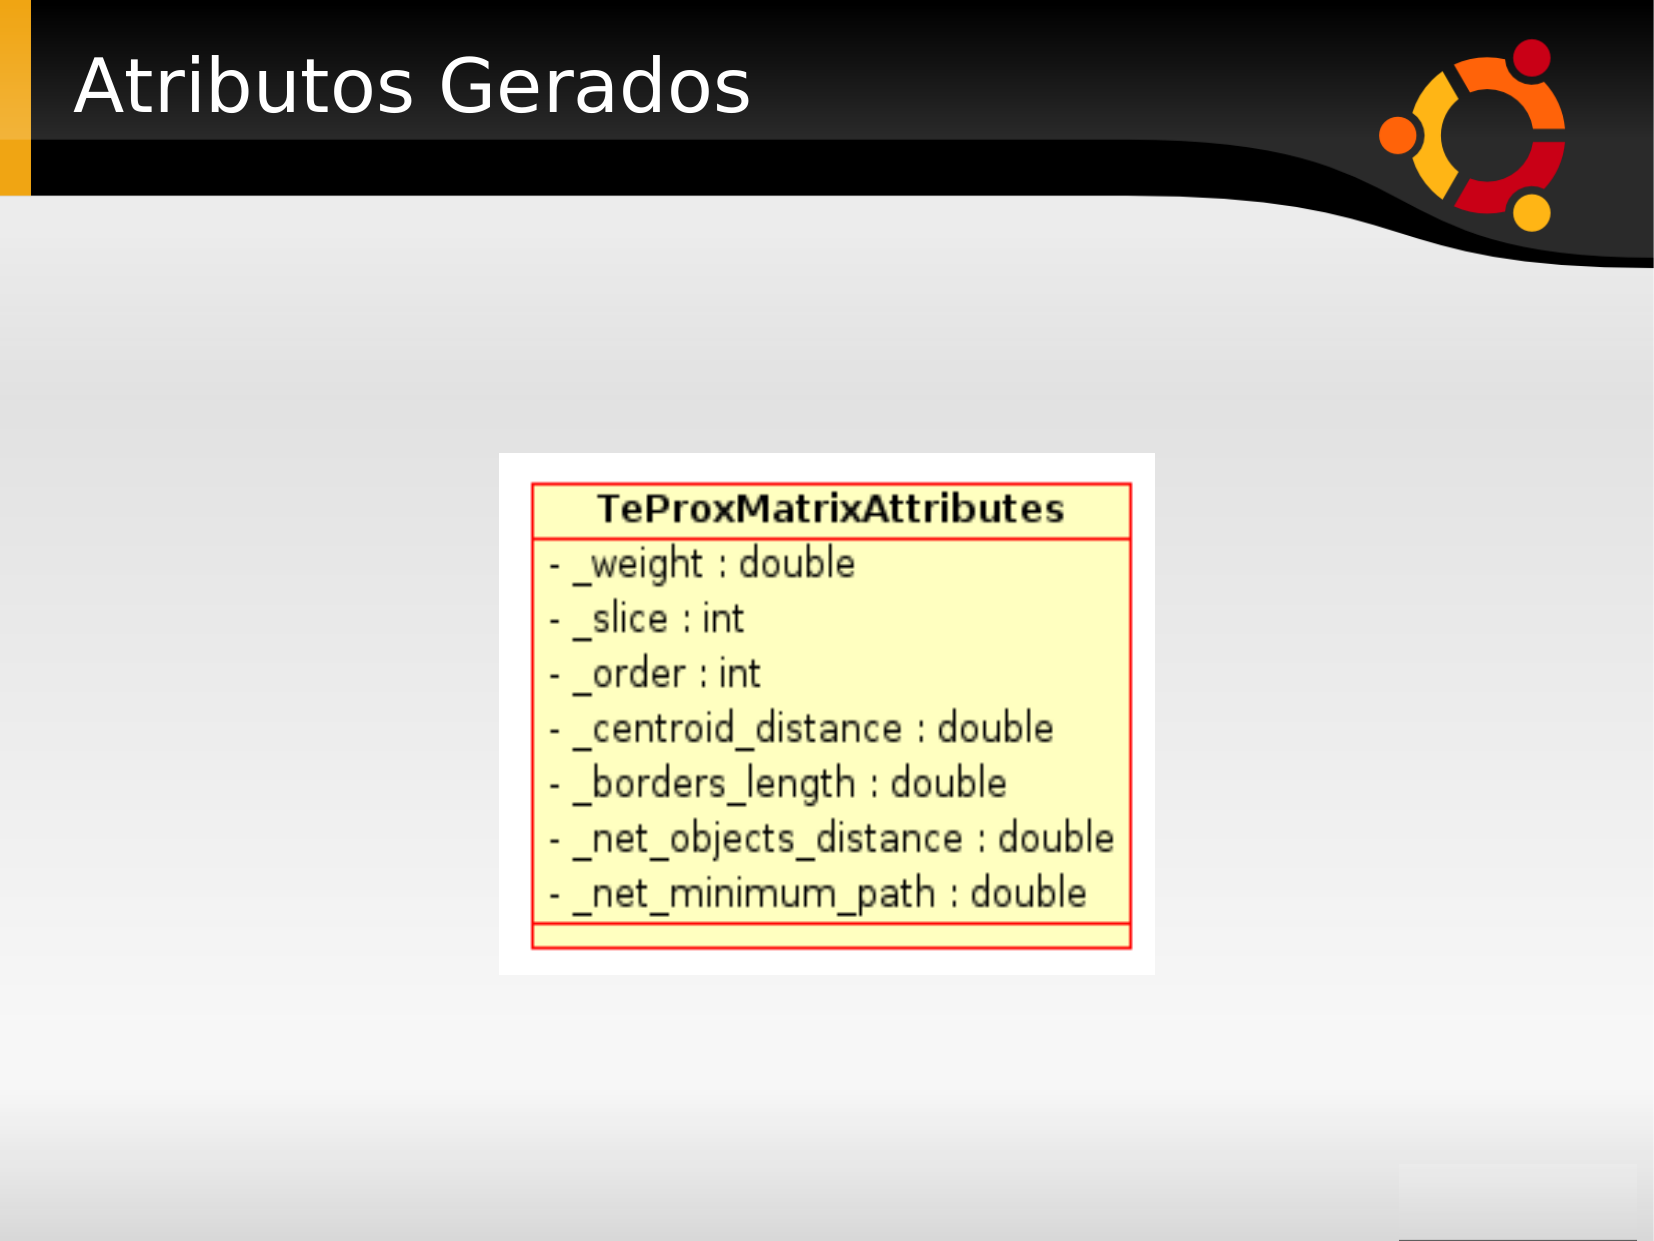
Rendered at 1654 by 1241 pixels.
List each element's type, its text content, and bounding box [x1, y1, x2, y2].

picture [0, 0, 1654, 1241]
text_box Atributos Gerados [59, 35, 1418, 138]
